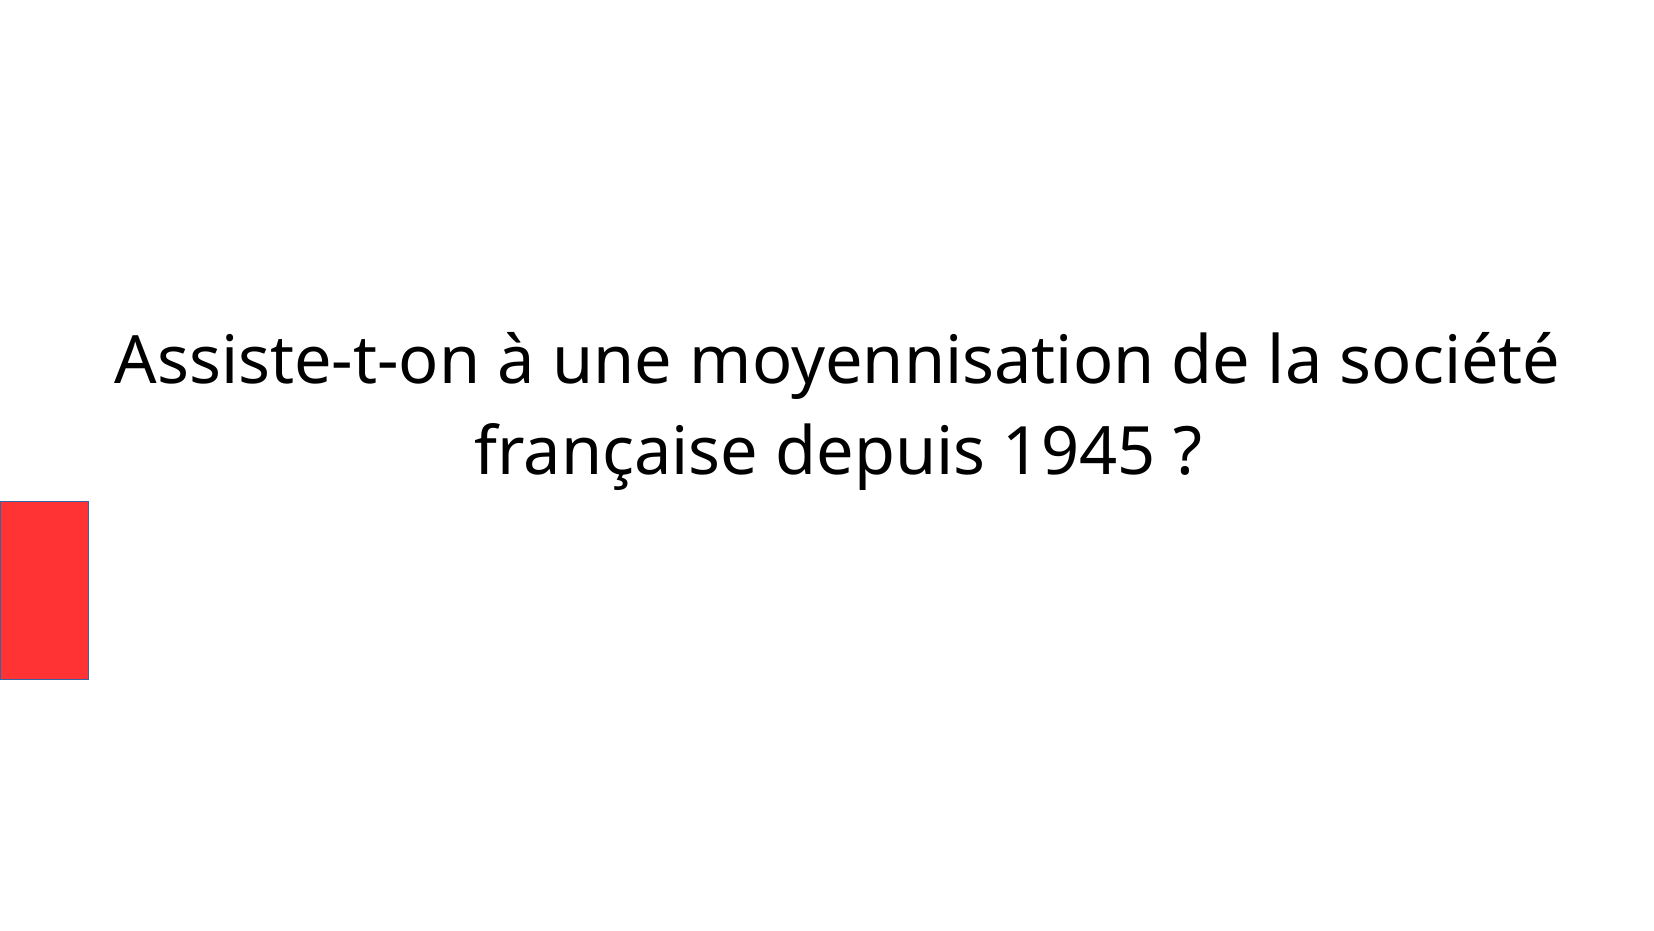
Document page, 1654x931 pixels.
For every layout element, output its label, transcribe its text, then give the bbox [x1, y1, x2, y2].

subtitle Assiste-t-on à une moyennisation de la société française depuis 1945 ? [94, 110, 1583, 697]
